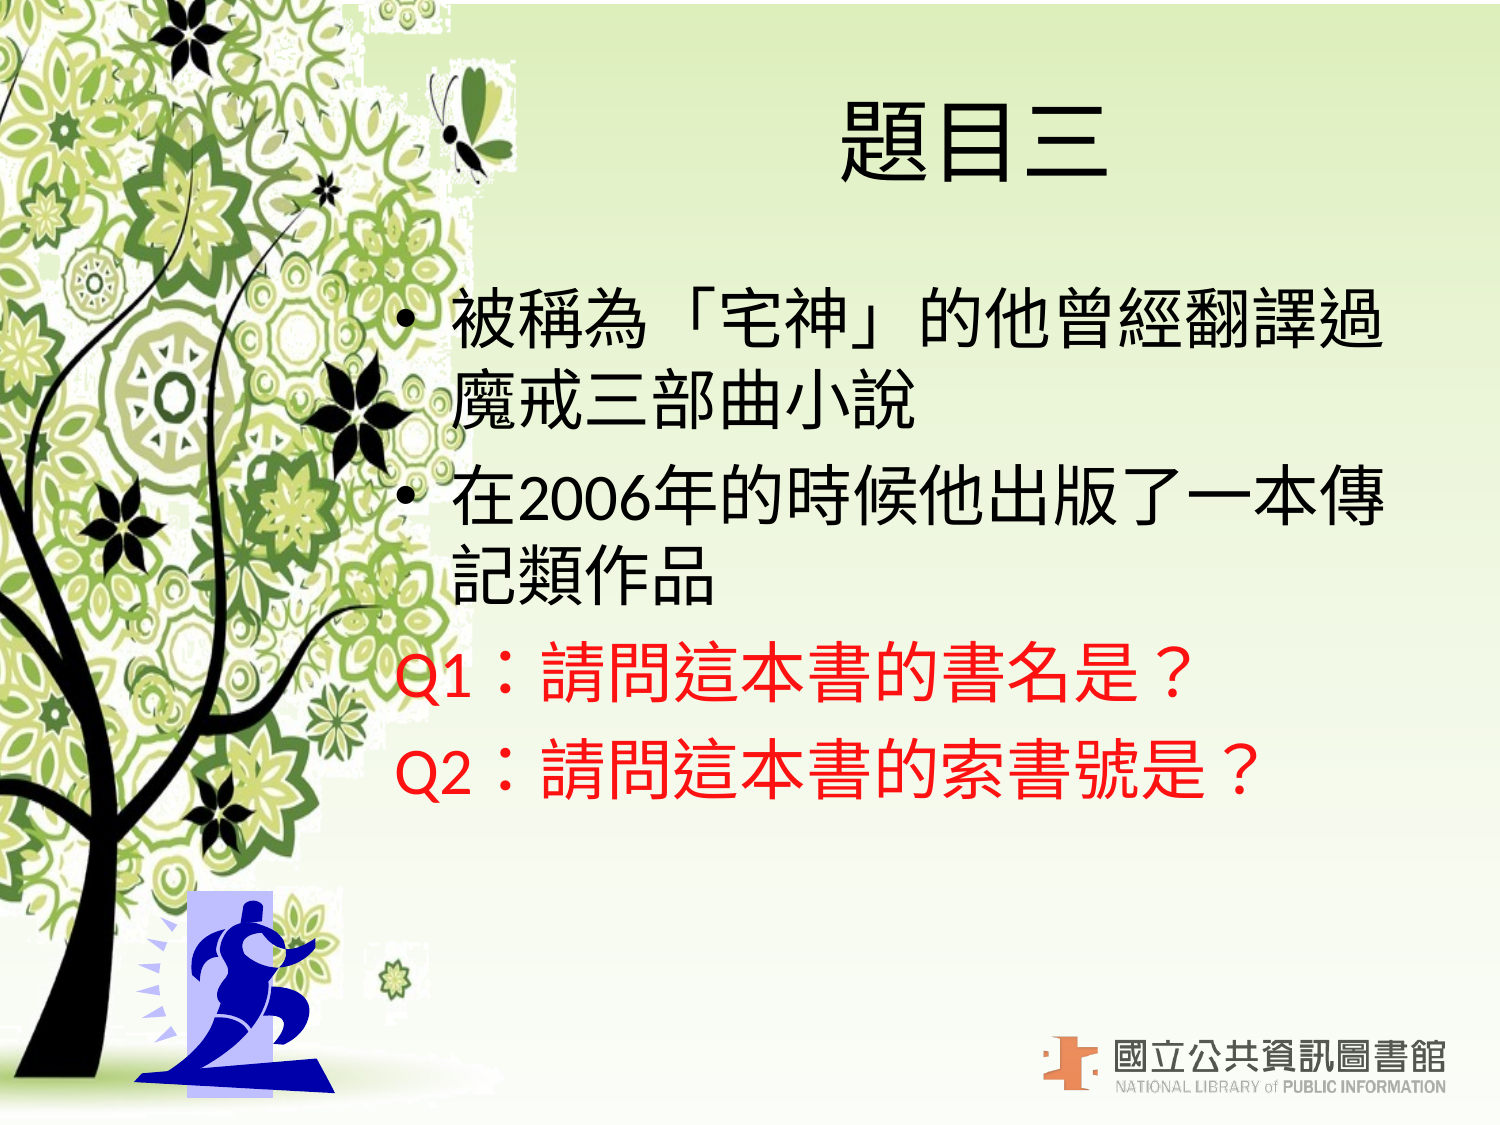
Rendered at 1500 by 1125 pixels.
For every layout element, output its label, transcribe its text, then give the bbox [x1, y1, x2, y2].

title 題目三 [527, 45, 1426, 233]
picture [0, 0, 581, 1125]
text_box 被稱為「宅神」的他曾經翻譯過魔戒三部曲小說 在2006年的時候他出版了一本傳記類作品 Q1：請問這本書的書名是？ Q2：請問這本書的索書號是？ [386, 262, 1425, 1005]
text_box [581, 4, 1500, 1125]
